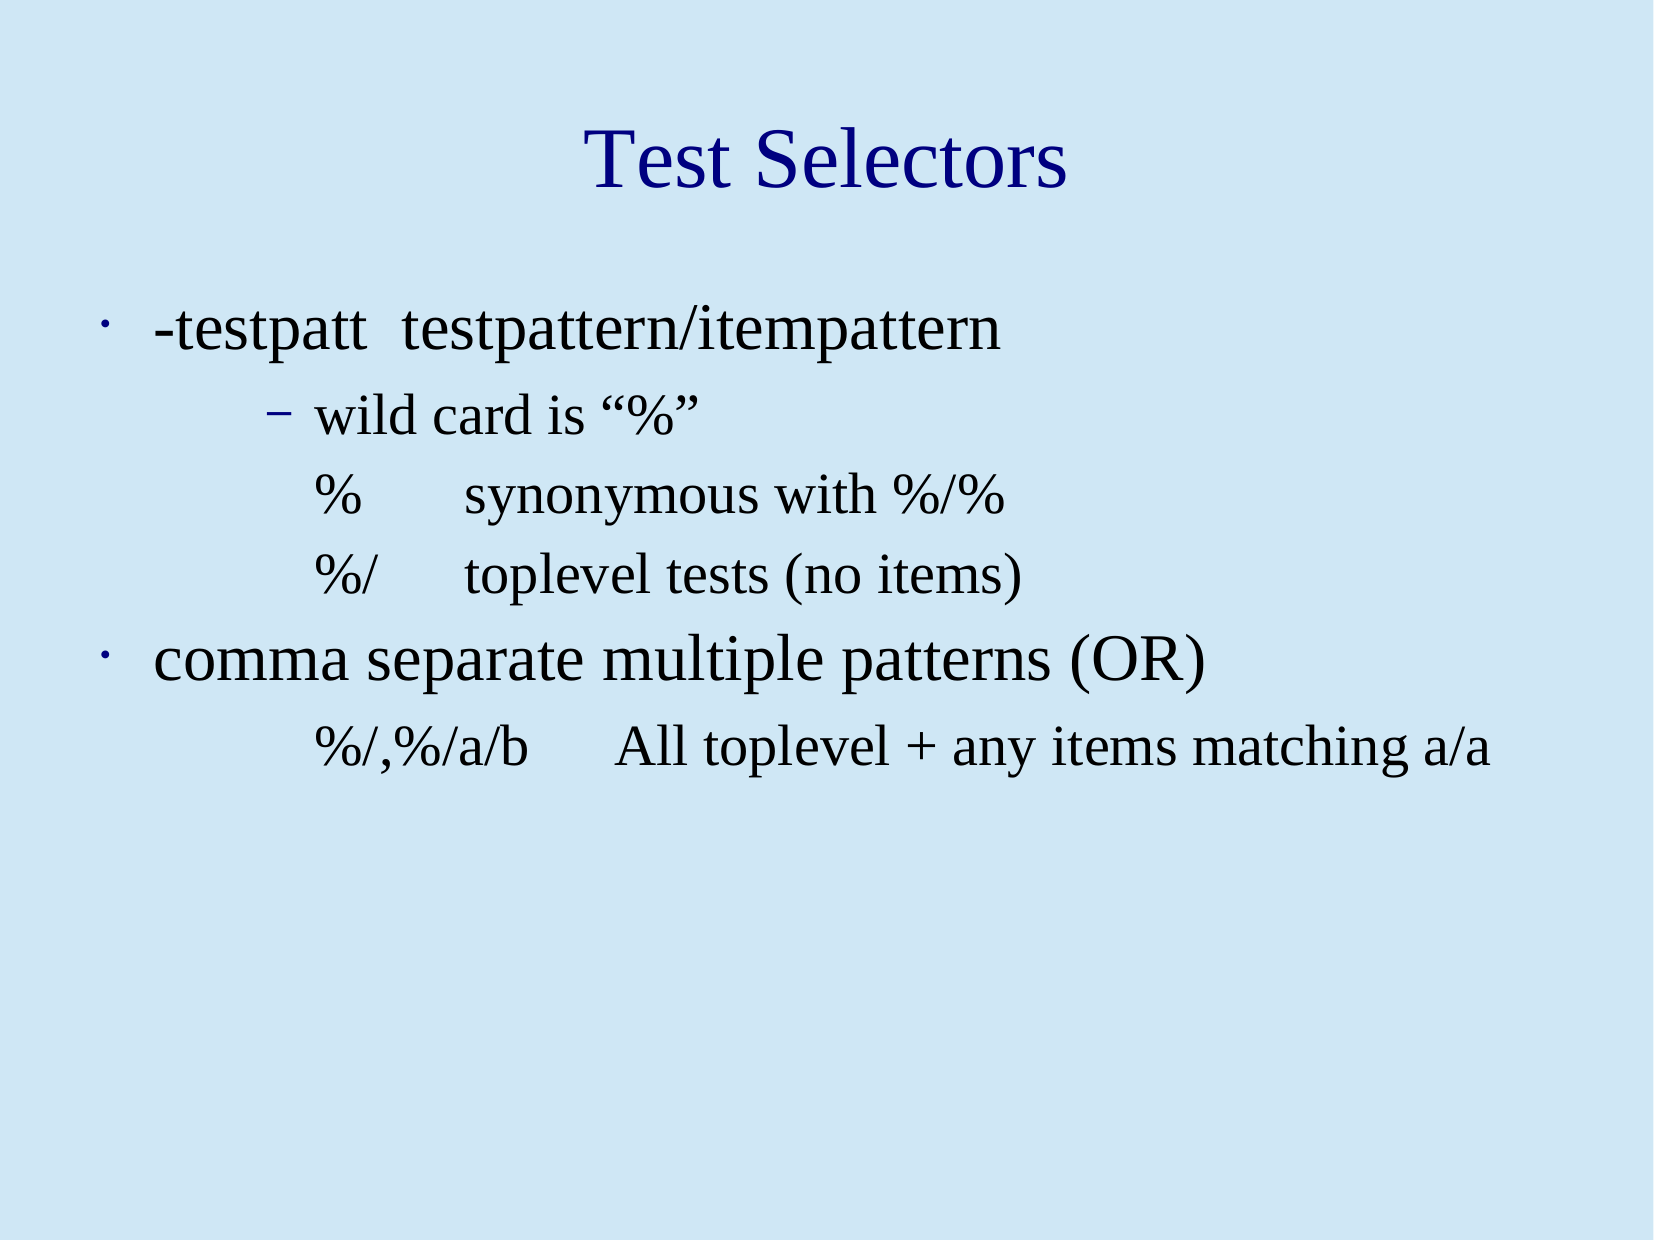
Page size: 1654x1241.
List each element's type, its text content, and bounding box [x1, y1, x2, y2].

title Test Selectors [82, 55, 1571, 263]
list -testpatt testpattern/itempattern wild card is “%” % synonymous with %/% %/ toplevel tests (no items) comma separate multiple patterns (OR) %/,%/a/b All toplevel + any items matching a/a [82, 290, 1571, 1010]
